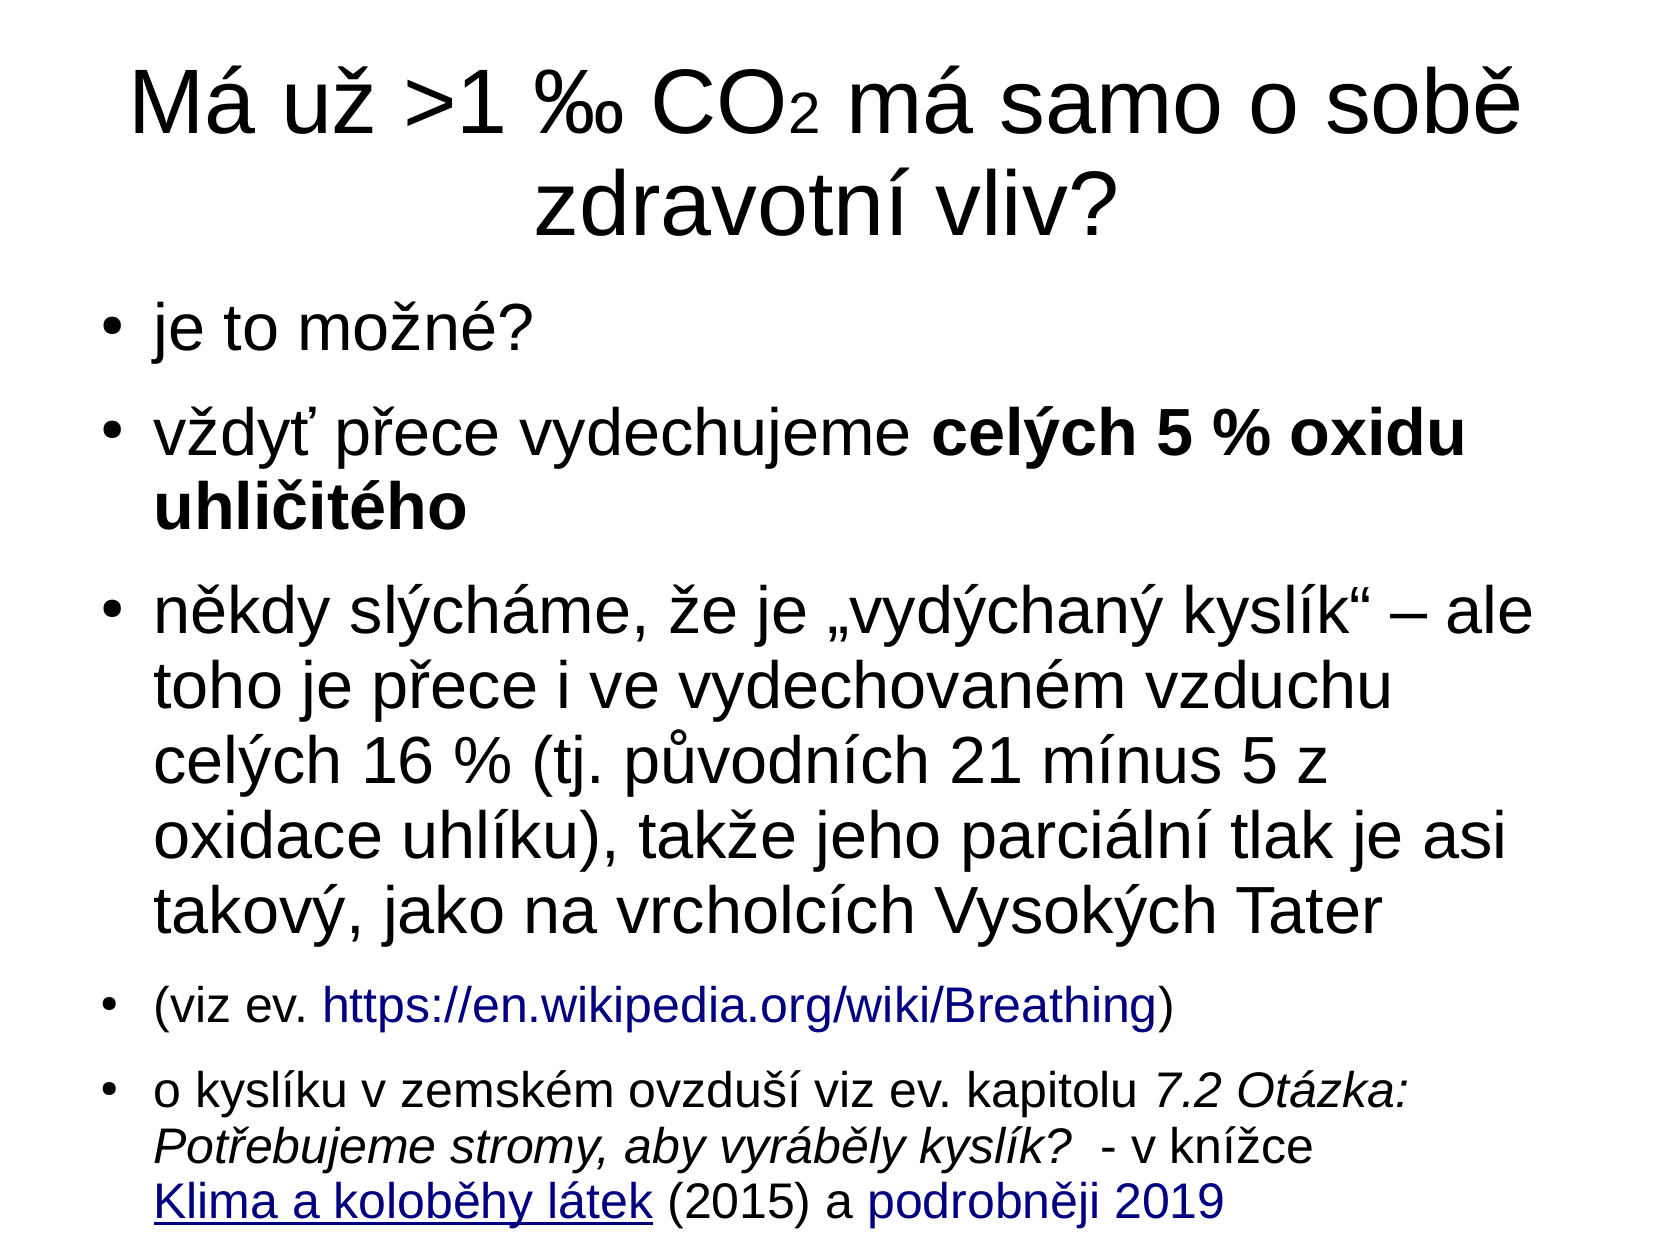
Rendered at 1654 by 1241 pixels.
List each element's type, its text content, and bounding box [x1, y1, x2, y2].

title Má už >1 ‰ CO2 má samo o sobě zdravotní vliv? [82, 49, 1571, 257]
list je to možné? vždyť přece vydechujeme celých 5 % oxidu uhličitého někdy slýcháme, že je „vydýchaný kyslík“ – ale toho je přece i ve vydechovaném vzduchu celých 16 % (tj. původních 21 mínus 5 z oxidace uhlíku), takže jeho parciální tlak je asi takový, jako na vrcholcích Vysokých Tater (viz ev. https://en.wikipedia.org/wiki/Breathing) o kyslíku v zemském ovzduší viz ev. kapitolu 7.2 Otázka: Potřebujeme stromy, aby vyráběly kyslík? - v knížce Klima a koloběhy látek (2015) a podrobněji 2019 [82, 290, 1571, 1241]
